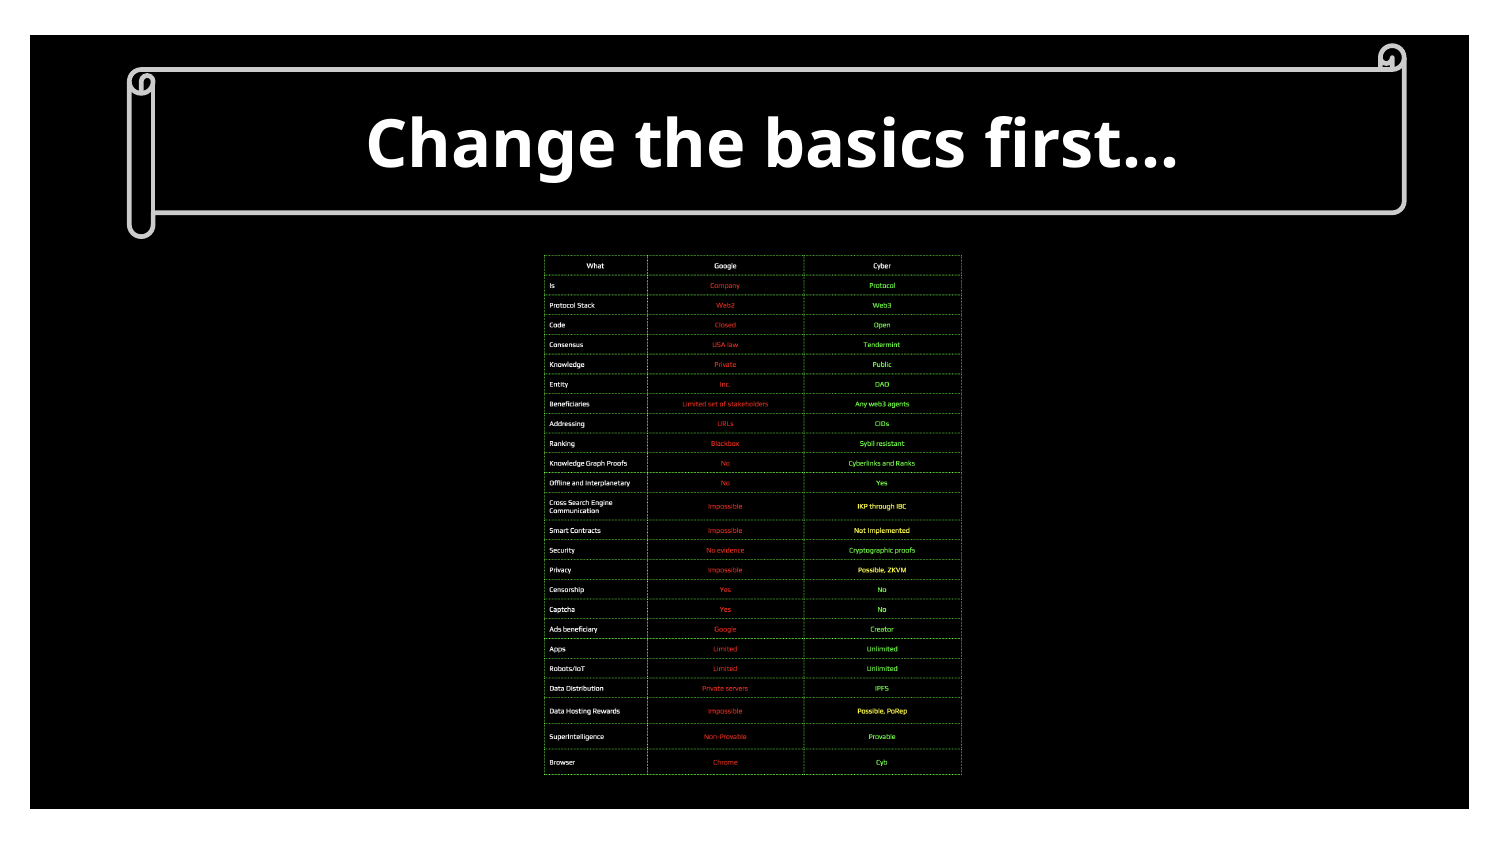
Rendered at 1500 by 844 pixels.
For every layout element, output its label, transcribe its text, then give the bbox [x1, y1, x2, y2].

text_box Change the basics first... [129, 60, 1405, 237]
picture [538, 249, 968, 782]
text_box [29, 33, 1470, 810]
